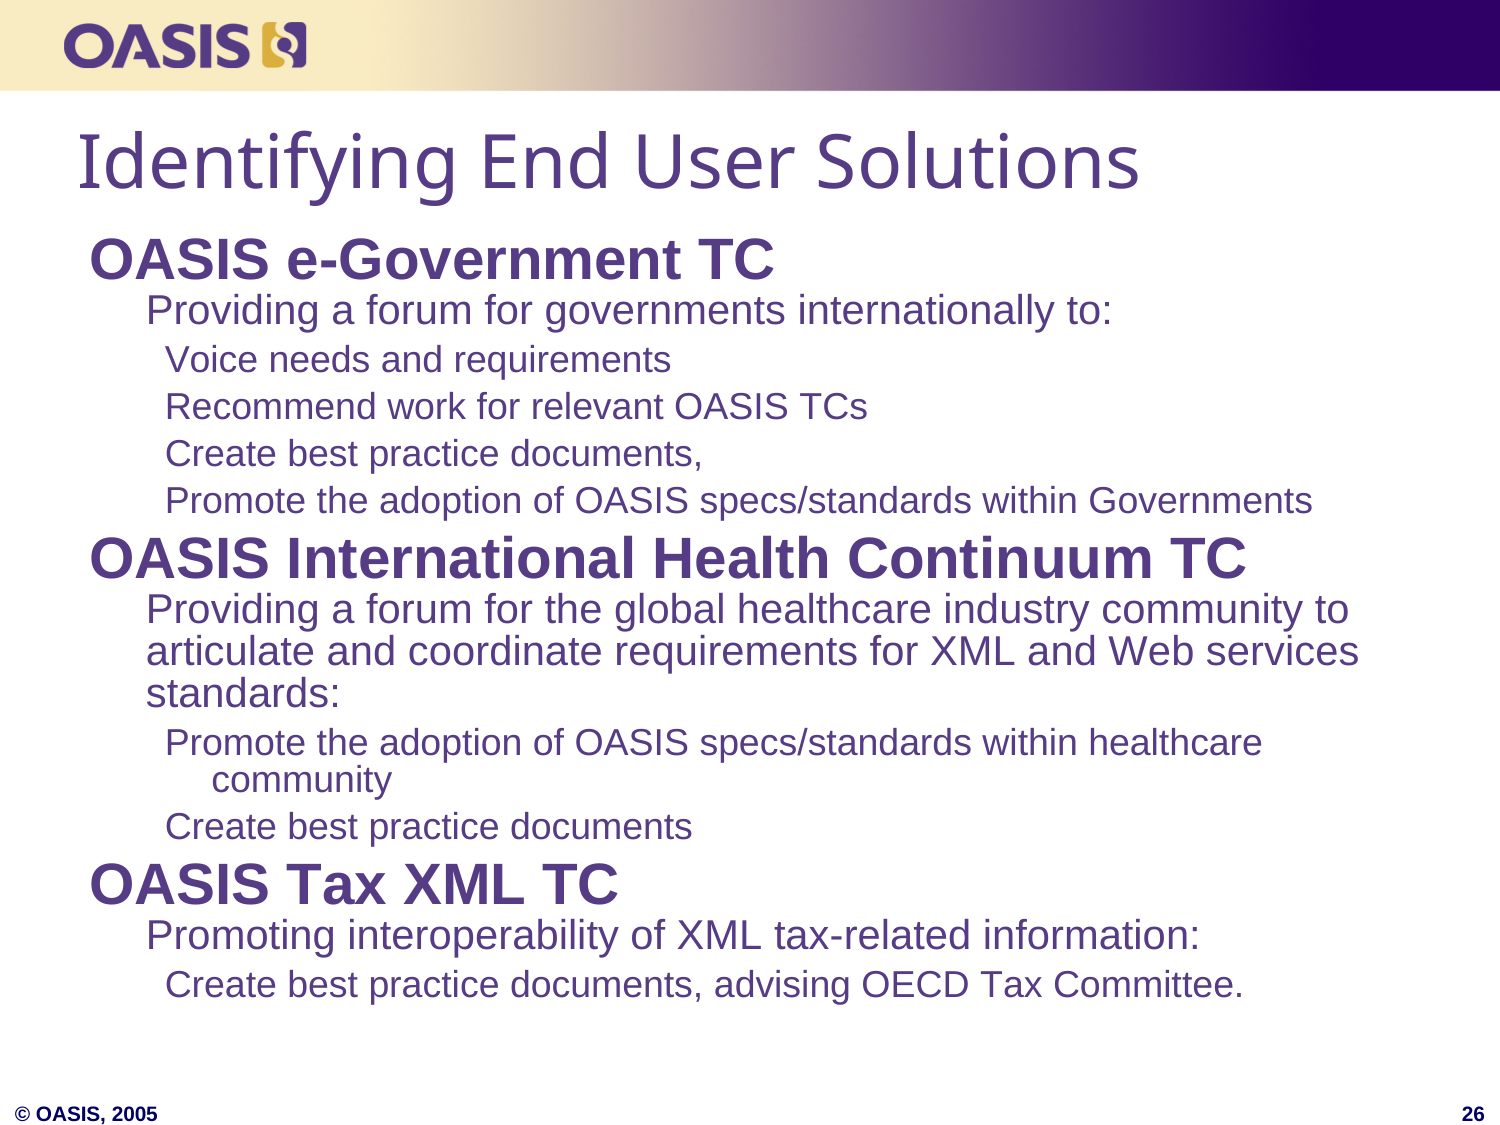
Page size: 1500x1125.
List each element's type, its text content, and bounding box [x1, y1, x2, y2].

picture [0, 0, 1500, 1125]
list OASIS e-Government TC Providing a forum for governments internationally to: Voice needs and requirements Recommend work for relevant OASIS TCs Create best practice documents, Promote the adoption of OASIS specs/standards within Governments OASIS International Health Continuum TC Providing a forum for the global healthcare industry community to articulate and coordinate requirements for XML and Web services standards: Promote the adoption of OASIS specs/standards within healthcare community Create best practice documents OASIS Tax XML TC Promoting interoperability of XML tax-related information: Create best practice documents, advising OECD Tax Committee. [75, 224, 1426, 1075]
title Identifying End User Solutions [62, 112, 1363, 213]
